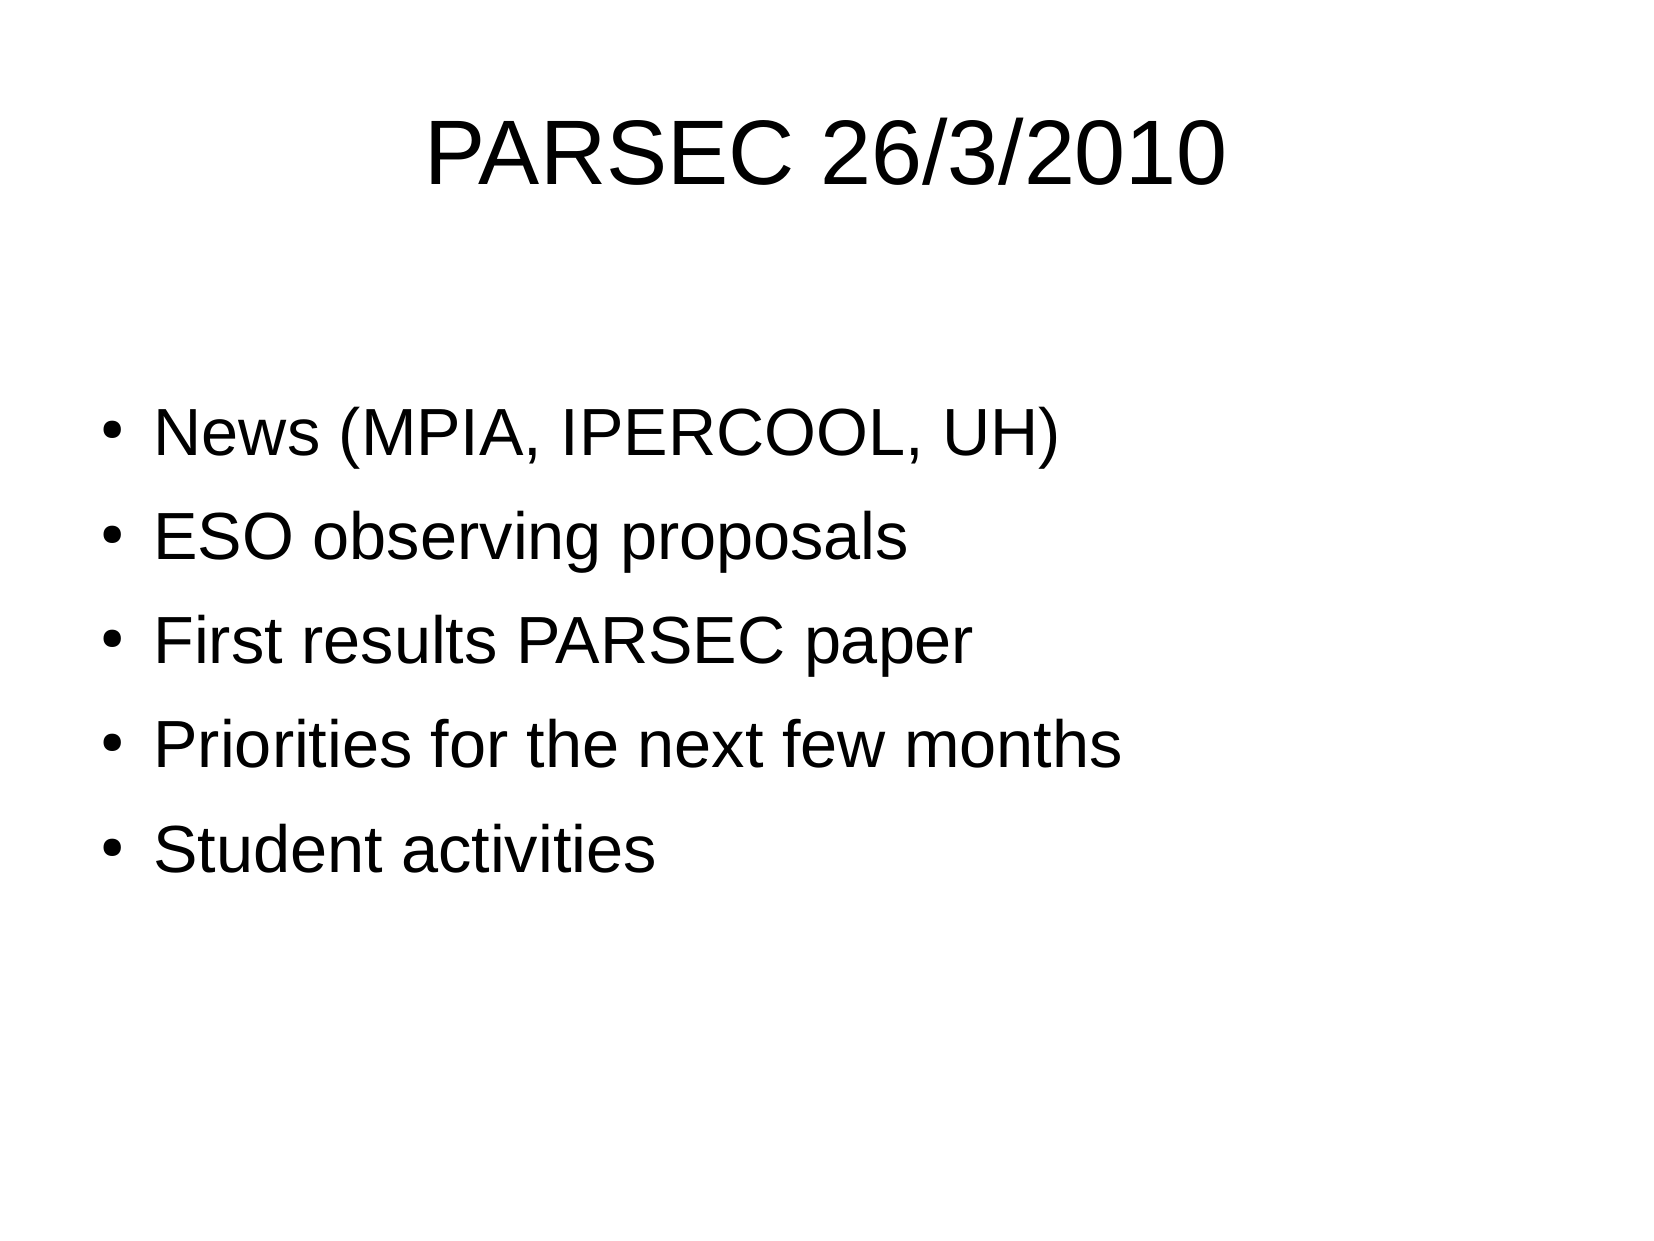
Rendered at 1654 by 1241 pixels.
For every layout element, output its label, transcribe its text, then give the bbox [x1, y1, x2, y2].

list News (MPIA, IPERCOOL, UH) ESO observing proposals First results PARSEC paper Priorities for the next few months Student activities [82, 290, 1571, 1094]
title PARSEC 26/3/2010 [82, 56, 1571, 250]
